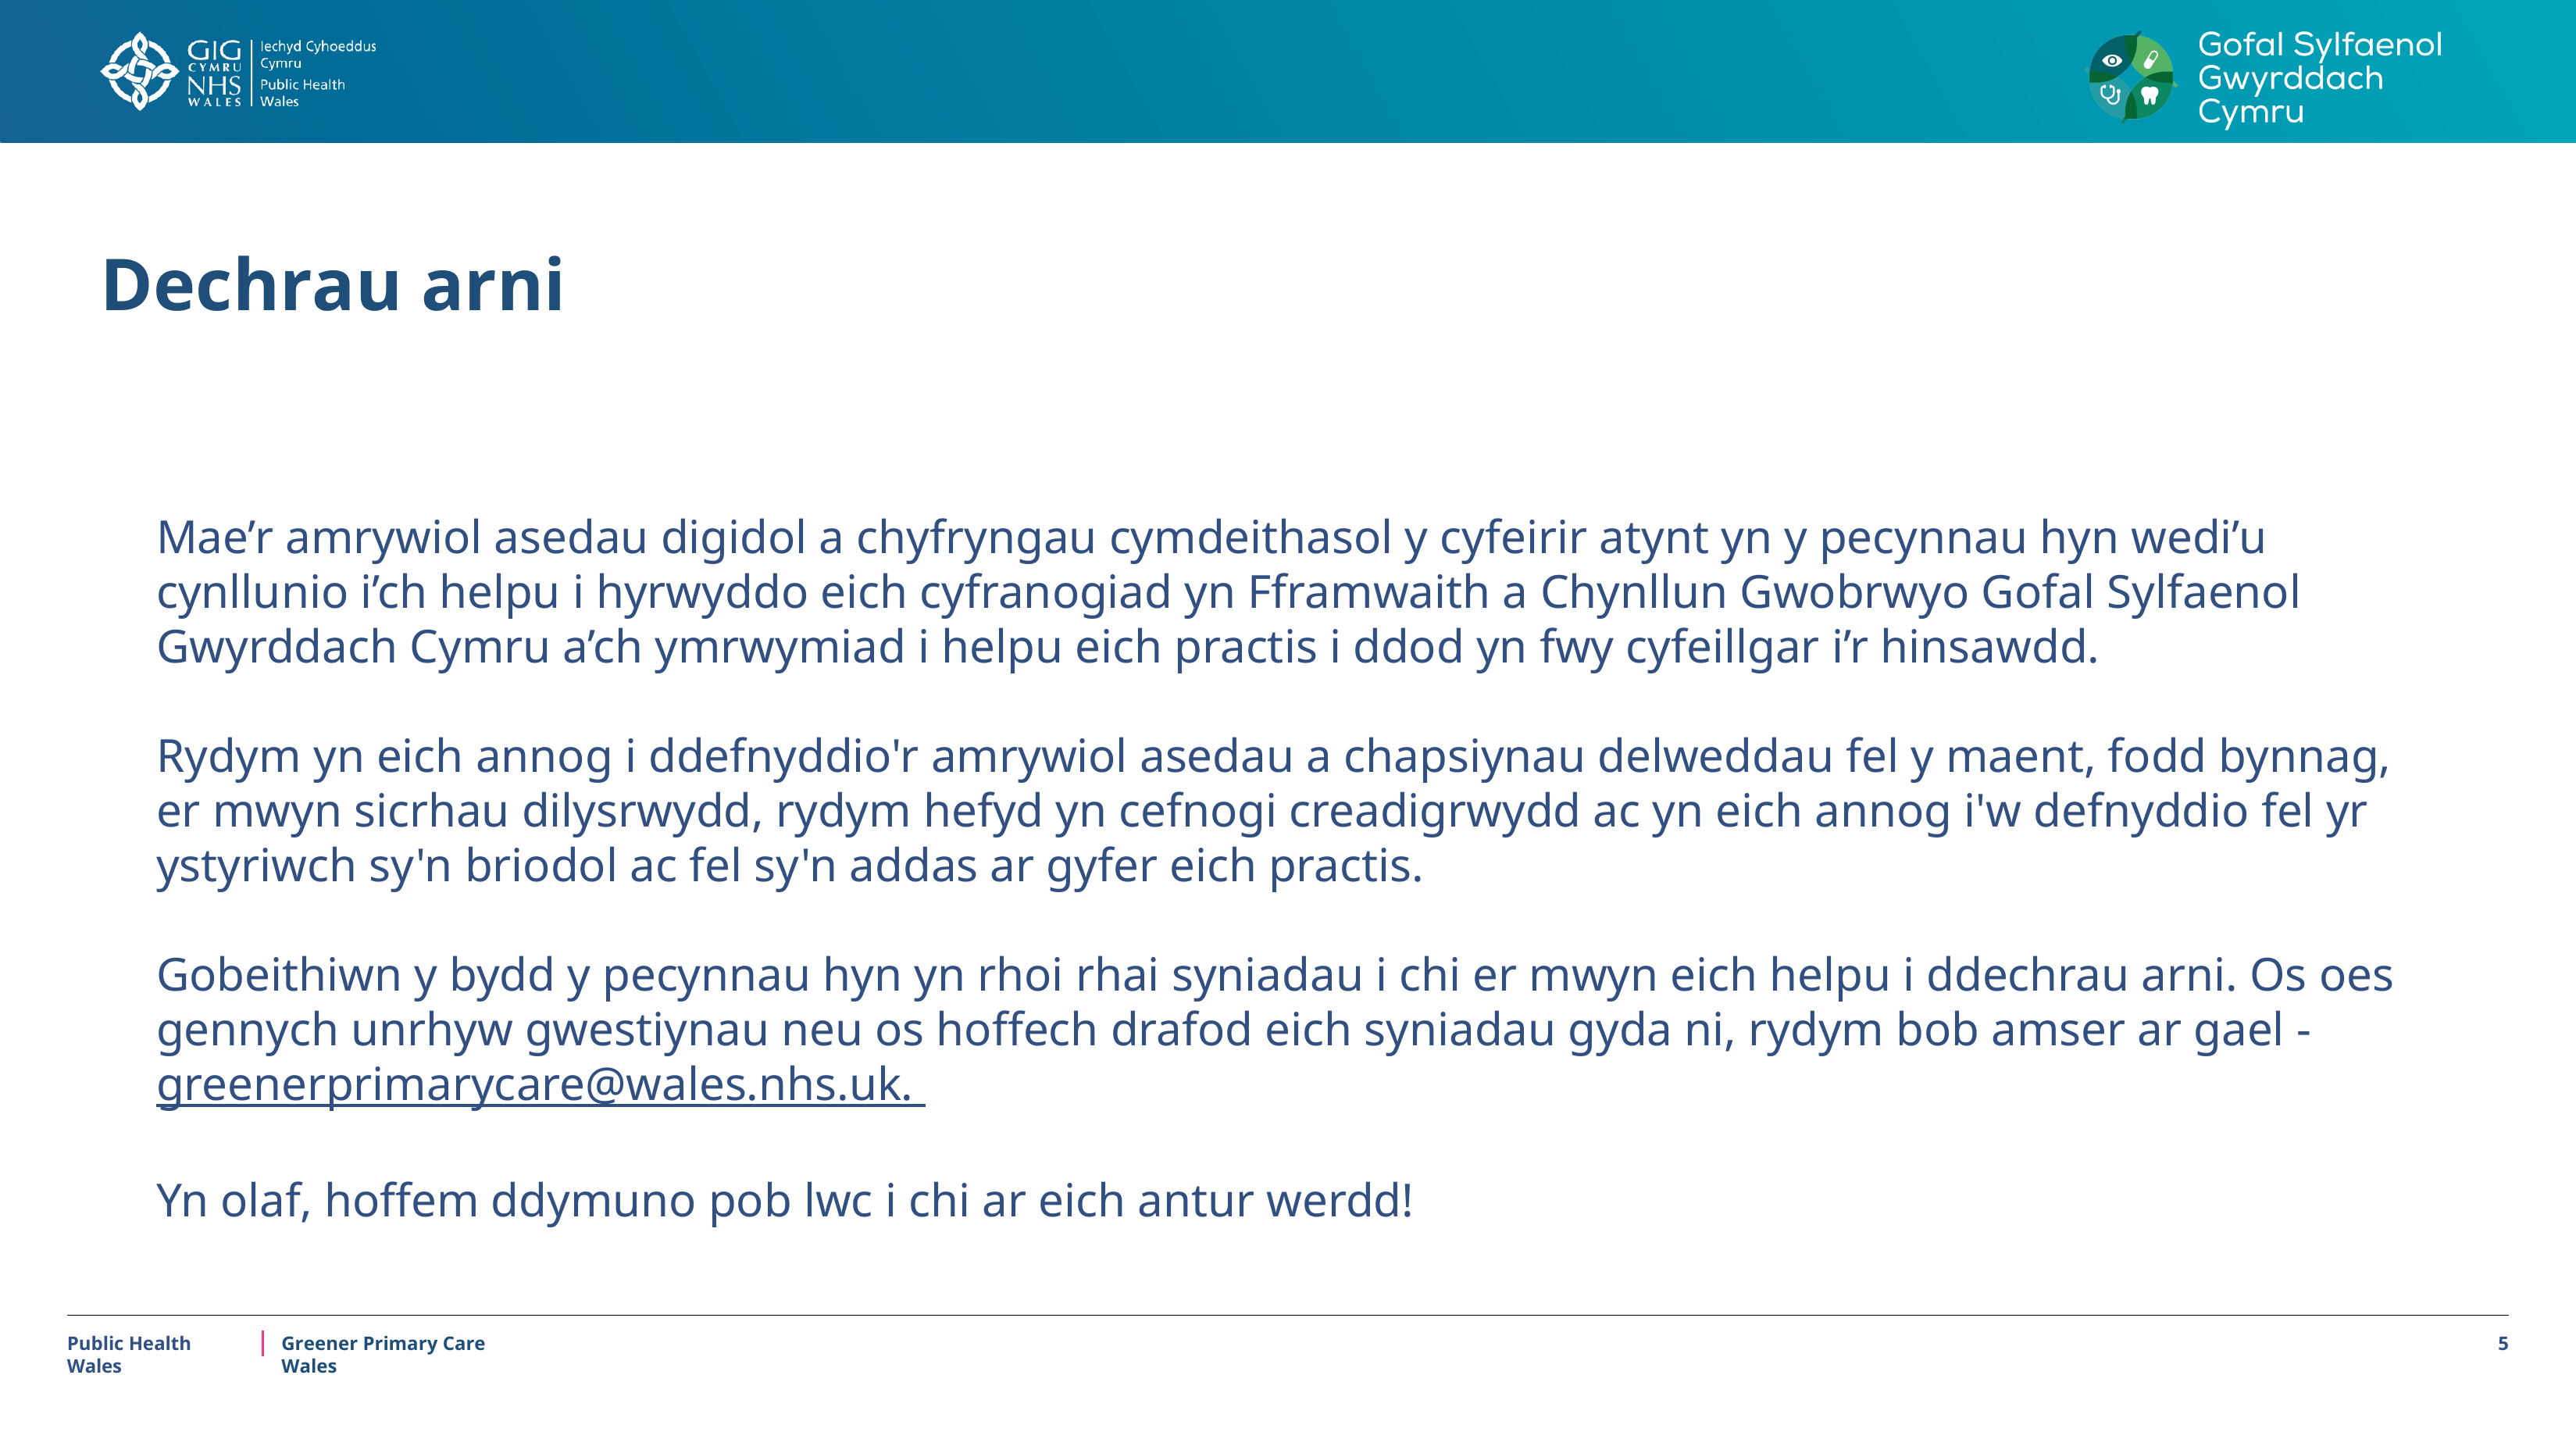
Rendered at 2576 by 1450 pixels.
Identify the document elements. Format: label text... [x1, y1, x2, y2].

picture [2031, 0, 2494, 177]
text_box Mae’r amrywiol asedau digidol a chyfryngau cymdeithasol y cyfeirir atynt yn y pecynnau hyn wedi’u cynllunio i’ch helpu i hyrwyddo eich cyfranogiad yn Fframwaith a Chynllun Gwobrwyo Gofal Sylfaenol Gwyrddach Cymru a’ch ymrwymiad i helpu eich practis i ddod yn fwy cyfeillgar i’r hinsawdd. Rydym yn eich annog i ddefnyddio'r amrywiol asedau a chapsiynau delweddau fel y maent, fodd bynnag, er mwyn sicrhau dilysrwydd, rydym hefyd yn cefnogi creadigrwydd ac yn eich annog i'w defnyddio fel yr ystyriwch sy'n briodol ac fel sy'n addas ar gyfer eich practis. Gobeithiwn y bydd y pecynnau hyn yn rhoi rhai syniadau i chi er mwyn eich helpu i ddechrau arni. Os oes gennych unrhyw gwestiynau neu os hoffech drafod eich syniadau gyda ni, rydym bob amser ar gael - greenerprimarycare@wales.nhs.uk. Yn olaf, hoffem ddymuno pob lwc i chi ar eich antur werdd! [156, 506, 2396, 1273]
text_box Public Health Wales [65, 1331, 248, 1356]
title Dechrau arni [98, 237, 937, 420]
text_box Greener Primary Care Wales [280, 1331, 543, 1355]
text_box [2493, 1331, 2516, 1356]
